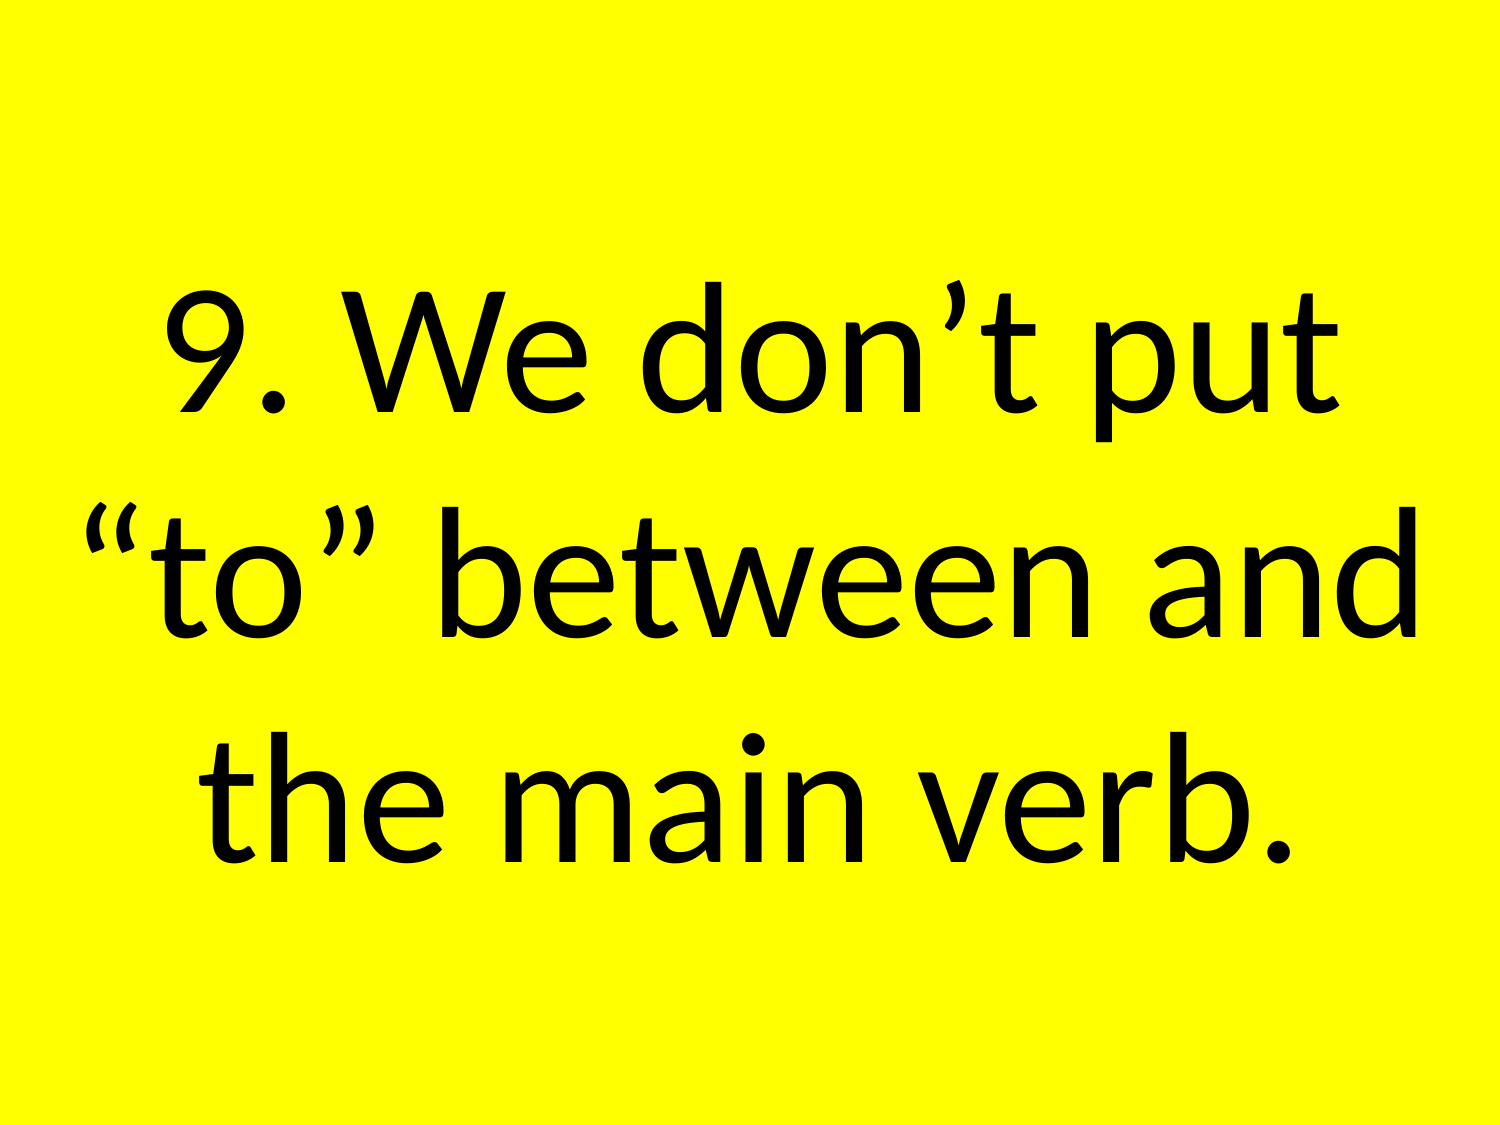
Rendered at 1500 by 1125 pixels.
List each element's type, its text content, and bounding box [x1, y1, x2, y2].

title 9. We don’t put “to” between and the main verb. [0, 0, 1500, 1125]
